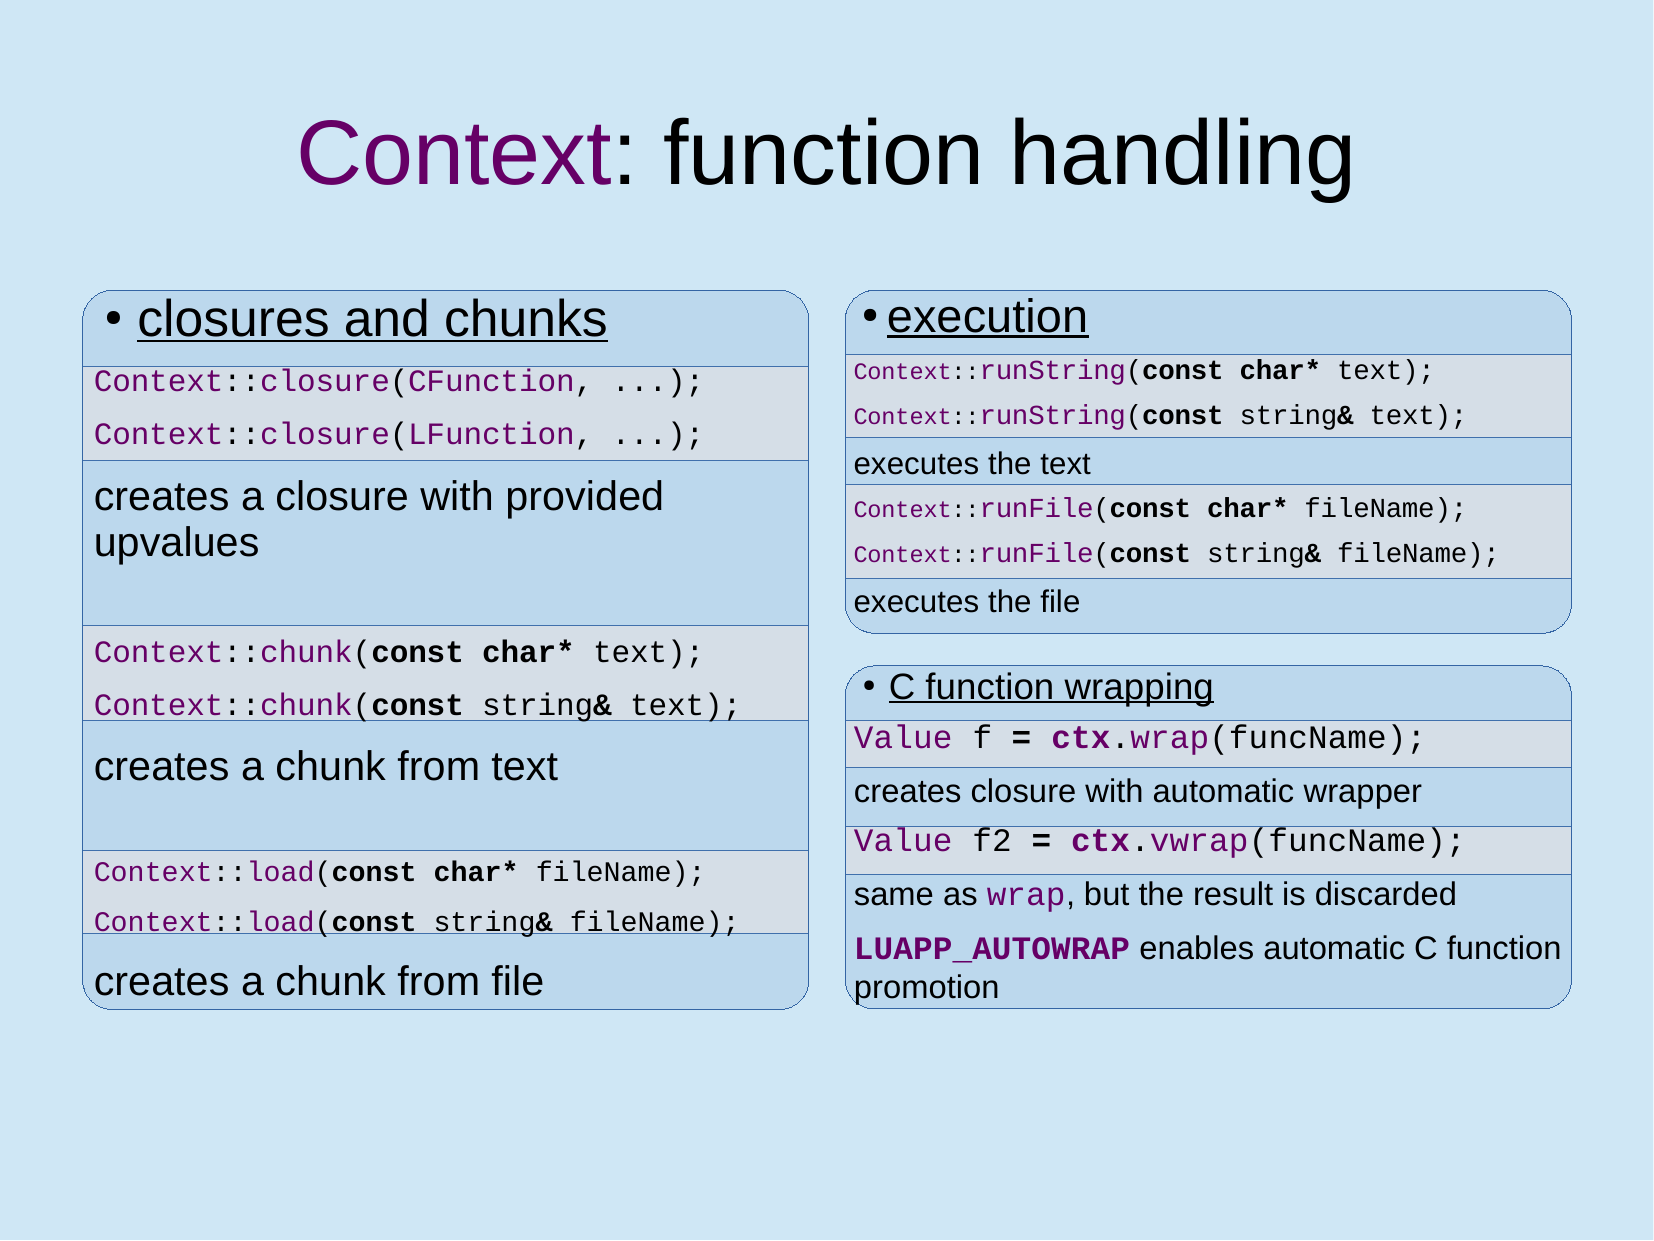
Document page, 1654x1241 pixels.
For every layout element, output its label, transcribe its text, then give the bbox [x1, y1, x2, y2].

title Context: function handling [82, 49, 1571, 257]
list execution Context::runString(const char* text); Context::runString(const string& text); executes the text Context::runFile(const char* fileName); Context::runFile(const string& fileName); executes the file [845, 290, 1572, 634]
list C function wrapping Value f = ctx.wrap(funcName); creates closure with automatic wrapper Value f2 = ctx.vwrap(funcName); same as wrap, but the result is discarded LUAPP_AUTOWRAP enables automatic C function promotion [845, 665, 1572, 1009]
list closures and chunks Context::closure(CFunction, ...); Context::closure(LFunction, ...); creates a closure with provided upvalues Context::chunk(const char* text); Context::chunk(const string& text); creates a chunk from text Context::load(const char* fileName); Context::load(const string& fileName); creates a chunk from file [82, 290, 809, 1010]
